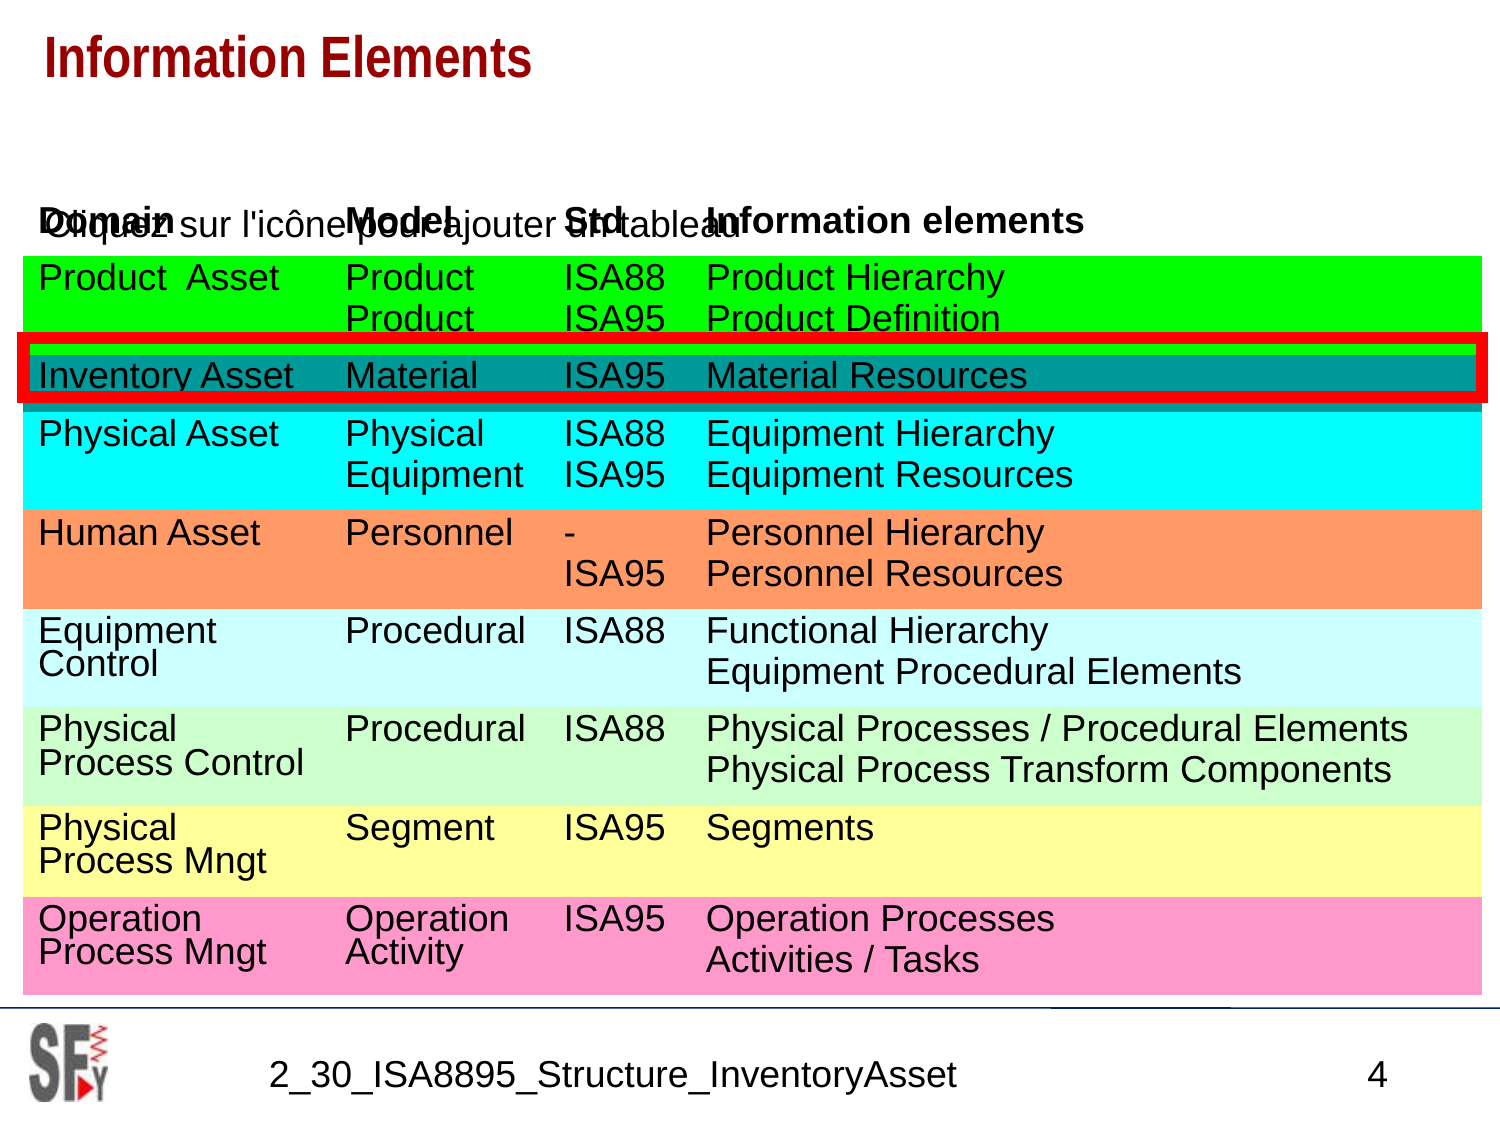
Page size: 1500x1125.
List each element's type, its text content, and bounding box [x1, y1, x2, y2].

table_cell Material [330, 403, 549, 412]
table_cell Physical Process Control [23, 707, 330, 806]
table_cell ISA95 [549, 403, 691, 412]
table_cell ISA88 [549, 609, 691, 707]
picture [29, 1023, 108, 1102]
table_cell Product Asset [23, 256, 330, 332]
table_cell ISA88 ISA95 [549, 412, 691, 510]
slide_number <numéro> [1352, 1034, 1490, 1103]
table_cell Inventory Asset [23, 403, 330, 412]
table_cell Procedural [330, 609, 549, 707]
table_cell Material [330, 355, 549, 391]
table_header Domain [23, 199, 330, 256]
table_cell Human Asset [23, 510, 330, 609]
table_header Model [330, 199, 549, 256]
table_cell Segments [691, 806, 1482, 897]
table_cell Inventory Asset [30, 355, 330, 391]
table_cell Product Asset [30, 344, 330, 355]
table_cell Product Product [330, 344, 549, 355]
table_cell Physical Processes / Procedural Elements Physical Process Transform Components [691, 707, 1482, 806]
table_cell Equipment Hierarchy Equipment Resources [691, 412, 1482, 510]
table_cell Personnel Hierarchy Personnel Resources [691, 510, 1482, 609]
table_cell Segment [330, 806, 549, 897]
table_cell Product Hierarchy Product Definition [691, 344, 1476, 355]
table_cell Functional Hierarchy Equipment Procedural Elements [691, 609, 1482, 707]
table_cell Material Resources [691, 403, 1482, 412]
table_cell Equipment Control [23, 609, 330, 707]
table_cell Physical Equipment [330, 412, 549, 510]
table_cell ISA95 [549, 806, 691, 897]
table_header Information elements [691, 199, 1482, 256]
table_header Std [549, 199, 691, 256]
table_cell Physical Asset [23, 412, 330, 510]
table_cell ISA88 [549, 707, 691, 806]
table_cell Personnel [330, 510, 549, 609]
table_cell Operation Process Mngt [23, 897, 330, 995]
table_cell - ISA95 [549, 510, 691, 609]
table_cell Procedural [330, 707, 549, 806]
footer 2_30_ISA8895_Structure_InventoryAsset [253, 1034, 1336, 1103]
table_cell ISA88 ISA95 [549, 344, 691, 355]
title Information Elements [29, 12, 1471, 138]
table_cell Product Product [330, 256, 549, 332]
table_cell ISA95 [549, 355, 691, 391]
table_cell ISA95 [549, 897, 691, 995]
table_cell Material Resources [691, 355, 1476, 391]
table_cell Product Hierarchy Product Definition [691, 256, 1482, 332]
table_cell Physical Process Mngt [23, 806, 330, 897]
table_cell ISA88 ISA95 [549, 256, 691, 332]
table_cell Operation Processes Activities / Tasks [691, 897, 1482, 995]
table_cell Operation Activity [330, 897, 549, 995]
